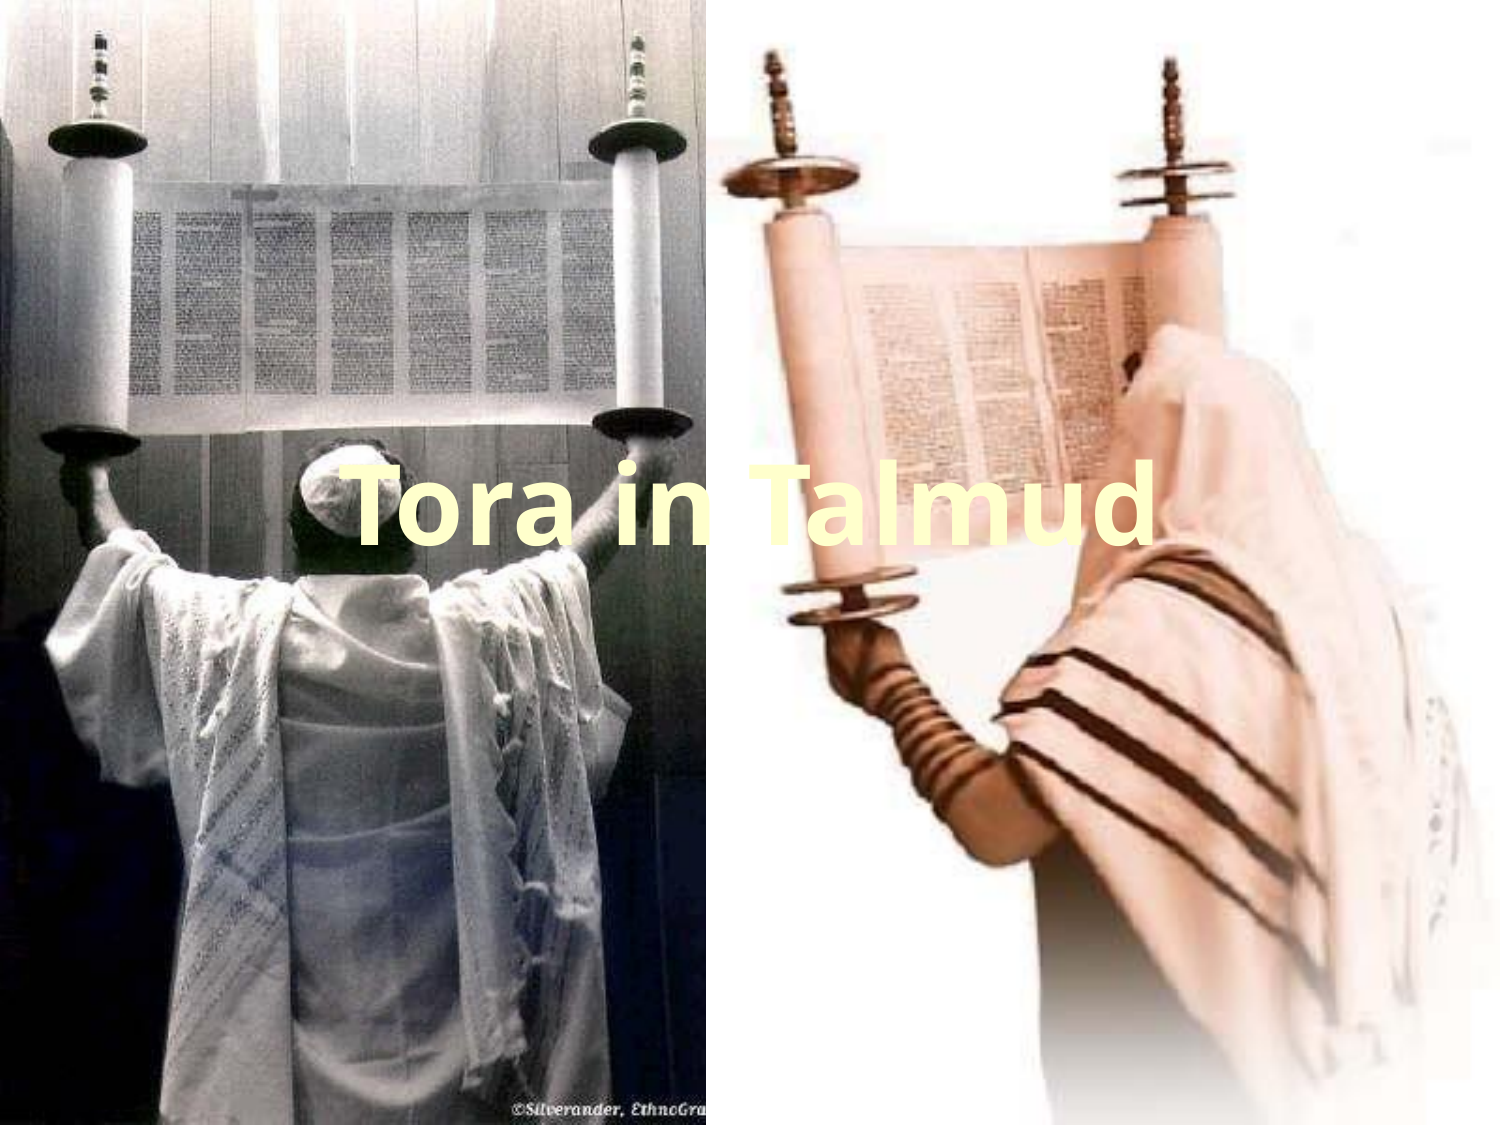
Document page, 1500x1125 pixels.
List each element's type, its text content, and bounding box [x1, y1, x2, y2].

title Tora in Talmud [112, 290, 1388, 575]
picture [0, 0, 1500, 1125]
